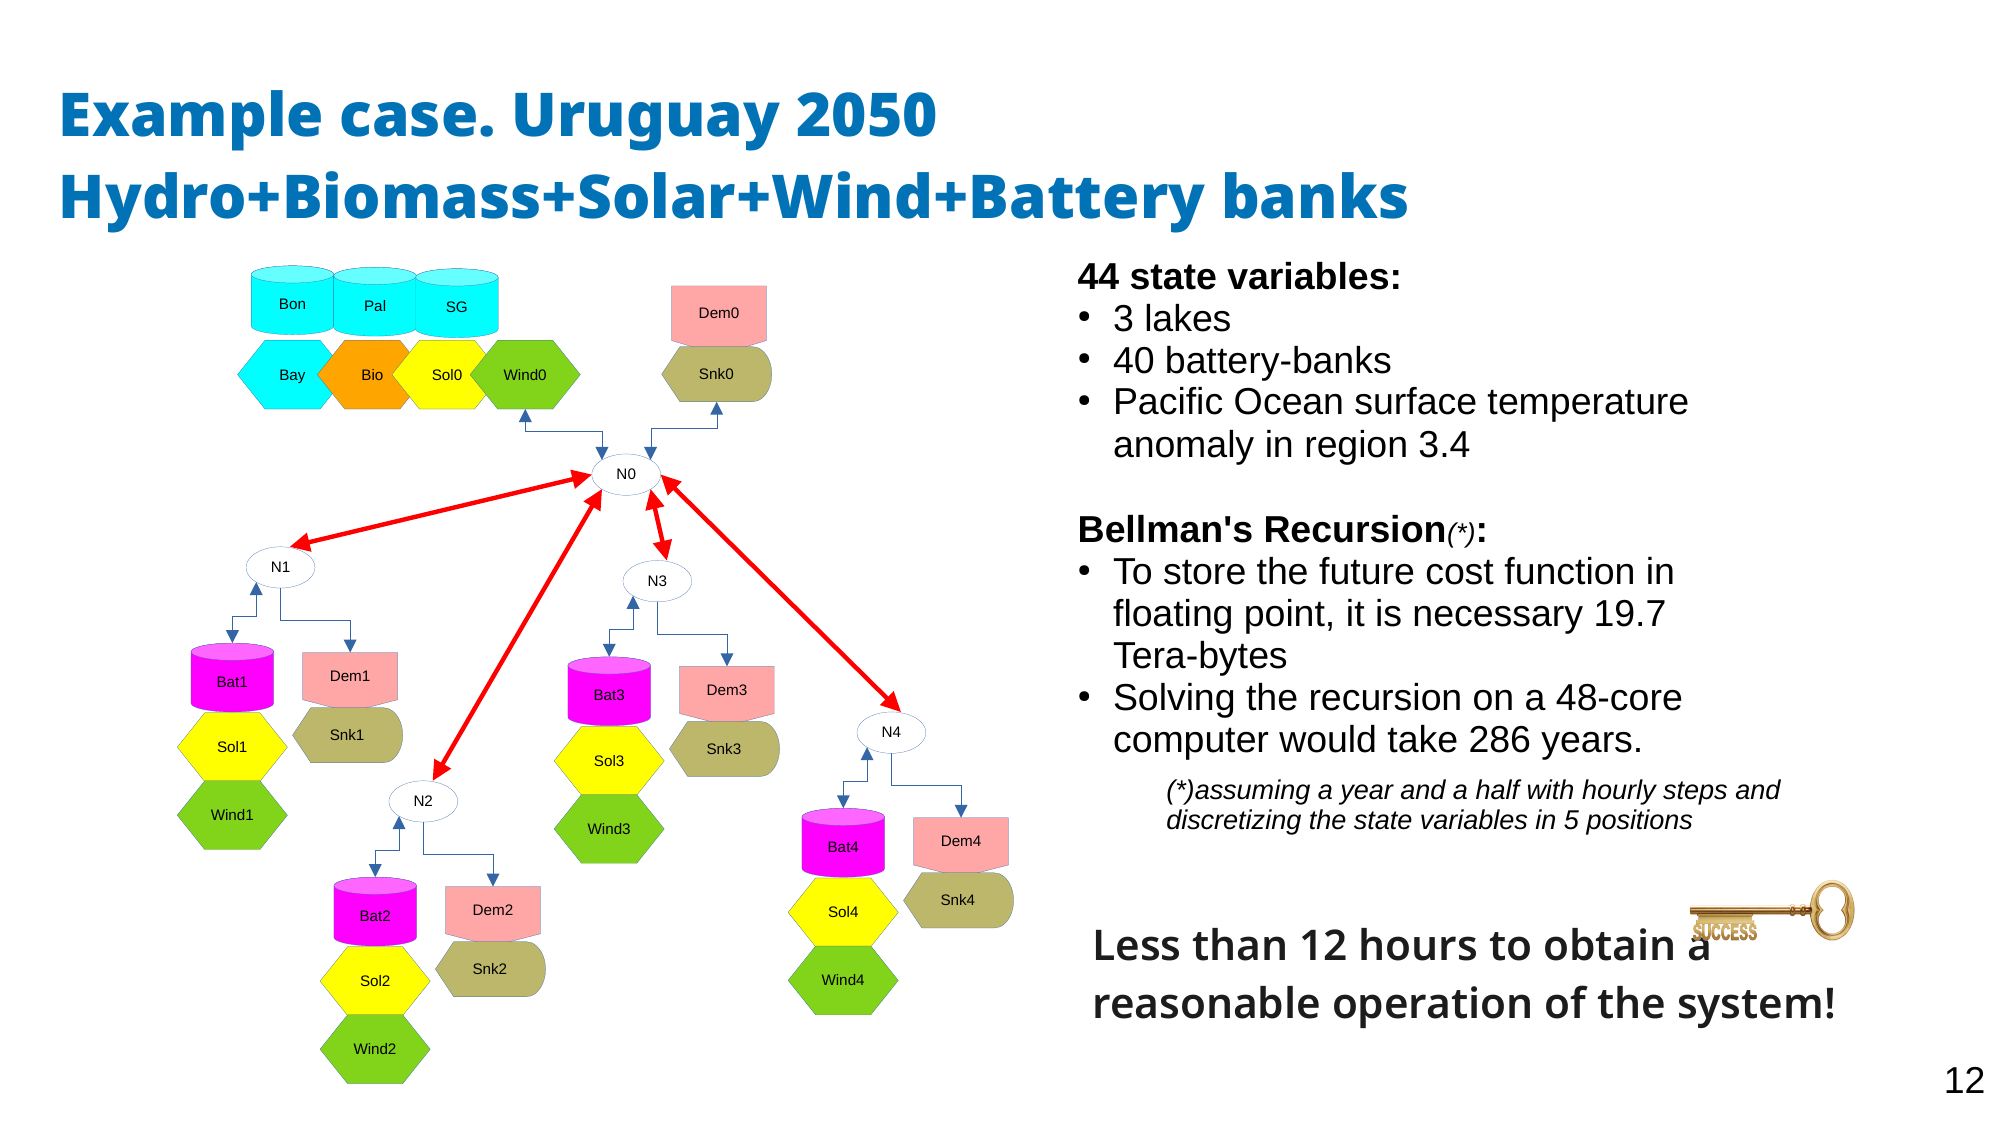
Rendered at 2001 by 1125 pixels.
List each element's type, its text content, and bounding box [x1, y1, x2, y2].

list Less than 12 hours to obtain a reasonable operation of the system! [1092, 915, 1861, 1034]
picture [1683, 871, 1861, 945]
title Example case. Uruguay 2050 Hydro+Biomass+Solar+Wind+Battery banks [59, 59, 1766, 237]
text_box (*)assuming a year and a half with hourly steps and discretizing the state variables in 5 positions [1151, 767, 1802, 844]
picture [177, 265, 1014, 1084]
text_box Bellman's Recursion(*): To store the future cost function in floating point, it is necessary 19.7 Tera-bytes Solving the recursion on a 48-core computer would take 286 years. [1062, 500, 1772, 768]
text_box 44 state variables: 3 lakes 40 battery-banks Pacific Ocean surface temperature anomaly in region 3.4 [1062, 247, 1772, 473]
